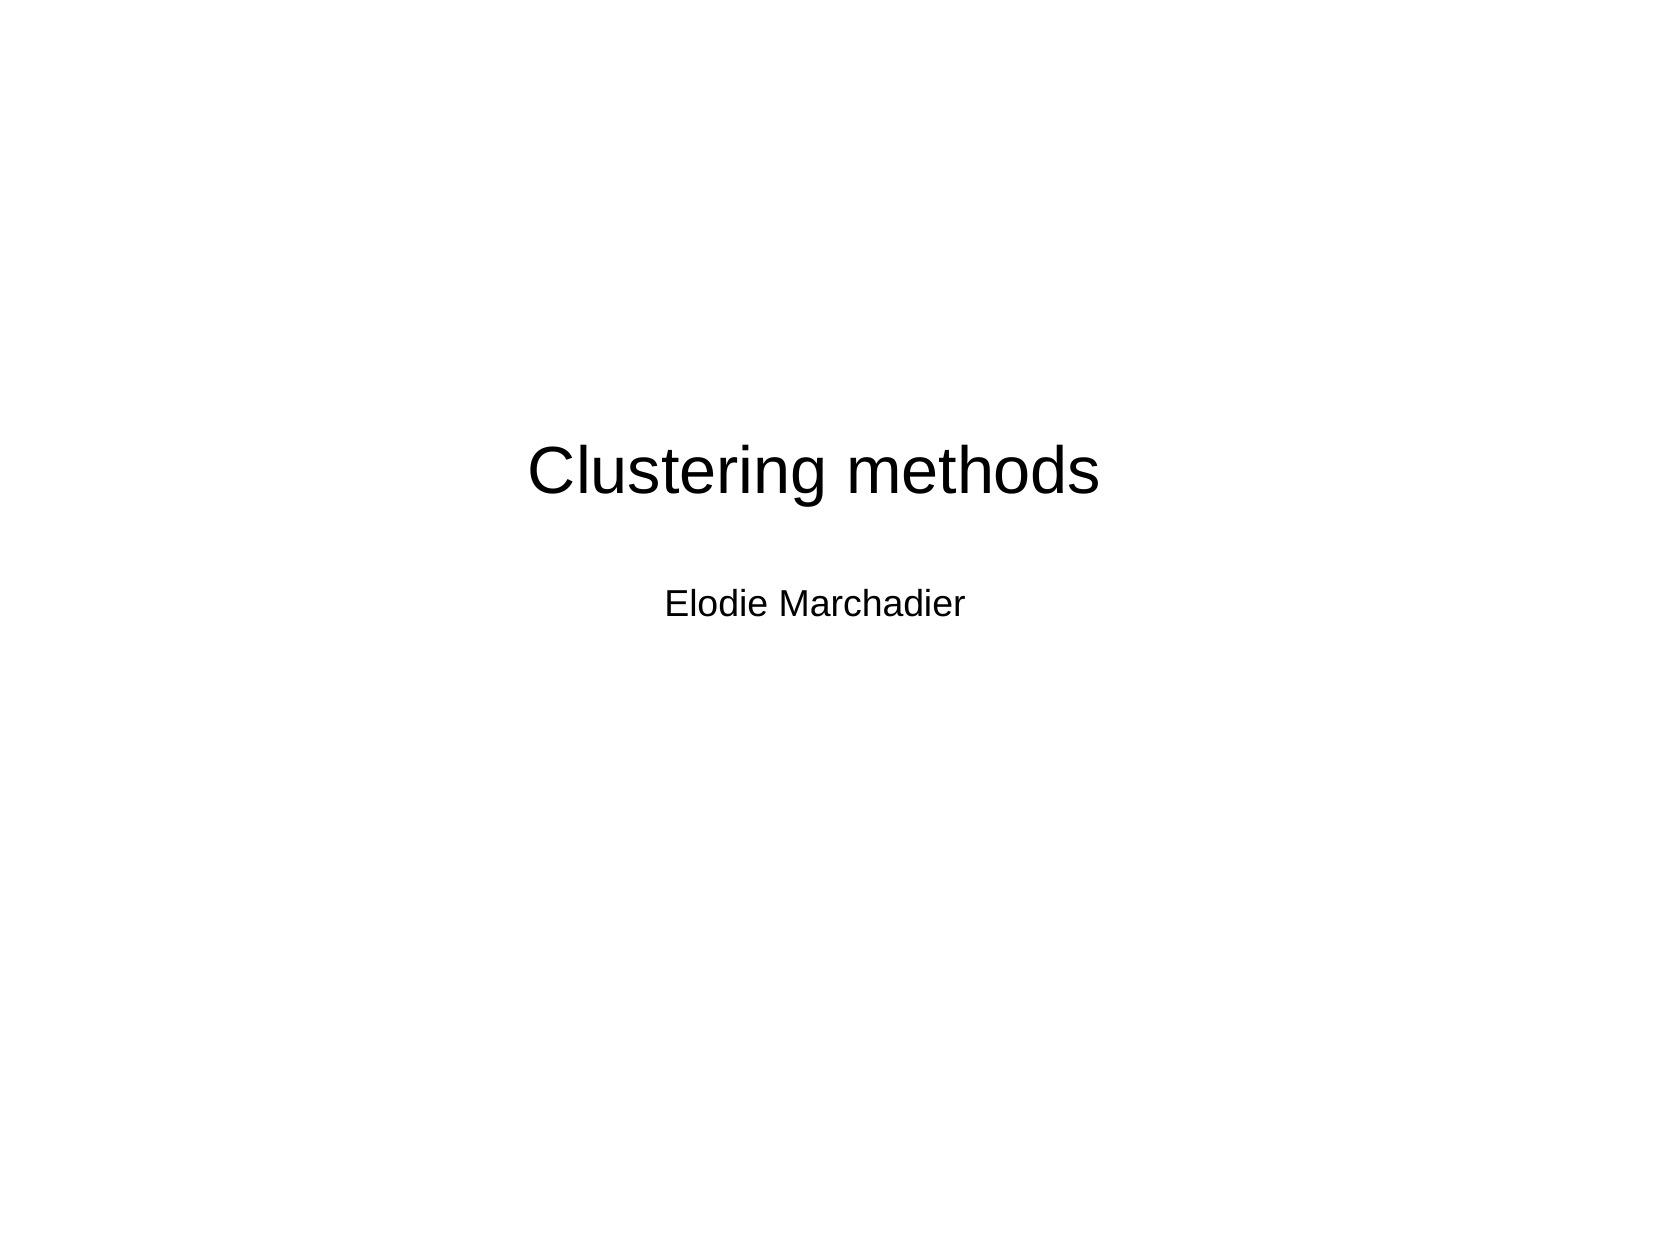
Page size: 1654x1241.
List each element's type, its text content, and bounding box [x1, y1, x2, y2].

text_box Clustering methods Elodie Marchadier [271, 425, 1359, 749]
